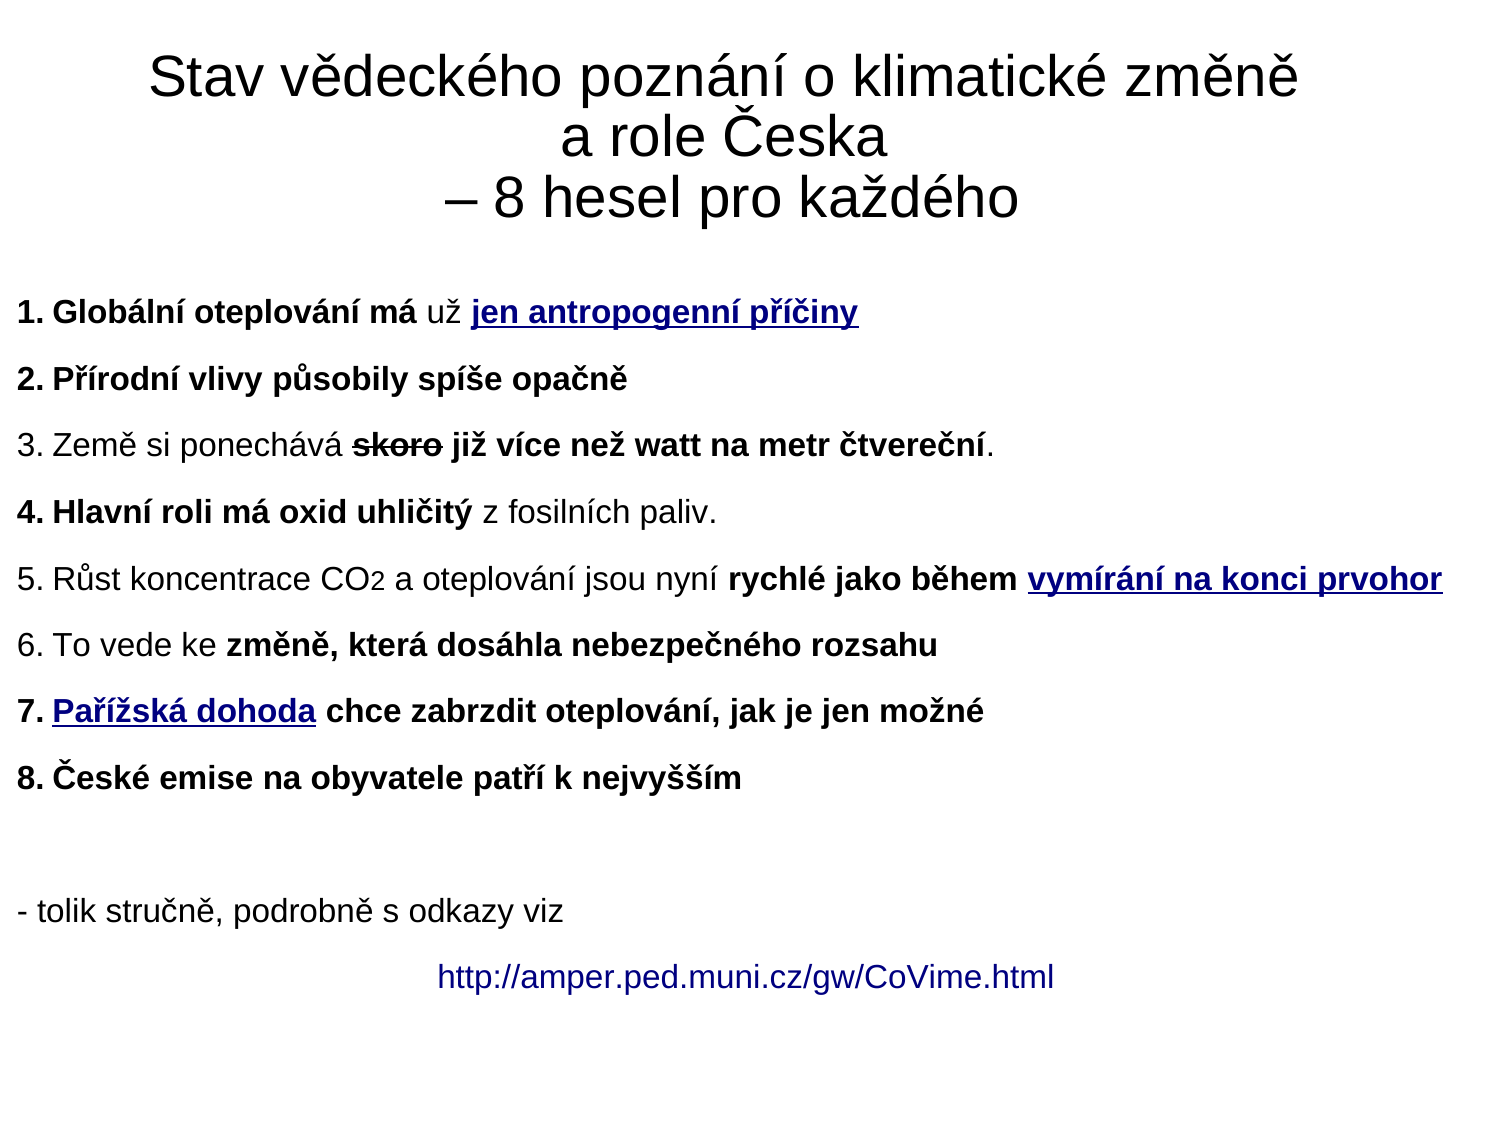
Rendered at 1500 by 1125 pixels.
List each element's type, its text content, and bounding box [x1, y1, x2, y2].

text_box Globální oteplování má už jen antropogenní příčiny Přírodní vlivy působily spíše opačně Země si ponechává skoro již více než watt na metr čtvereční. Hlavní roli má oxid uhličitý z fosilních paliv. Růst koncentrace CO2 a oteplování jsou nyní rychlé jako během vymírání na konci prvohor To vede ke změně, která dosáhla nebezpečného rozsahu Pařížská dohoda chce zabrzdit oteplování, jak je jen možné České emise na obyvatele patří k nejvyšším - tolik stručně, podrobně s odkazy viz http://amper.ped.muni.cz/gw/CoVime.html [2, 283, 1500, 1079]
title Stav vědeckého poznání o klimatické změně a role Česka – 8 hesel pro každého [57, 21, 1408, 257]
